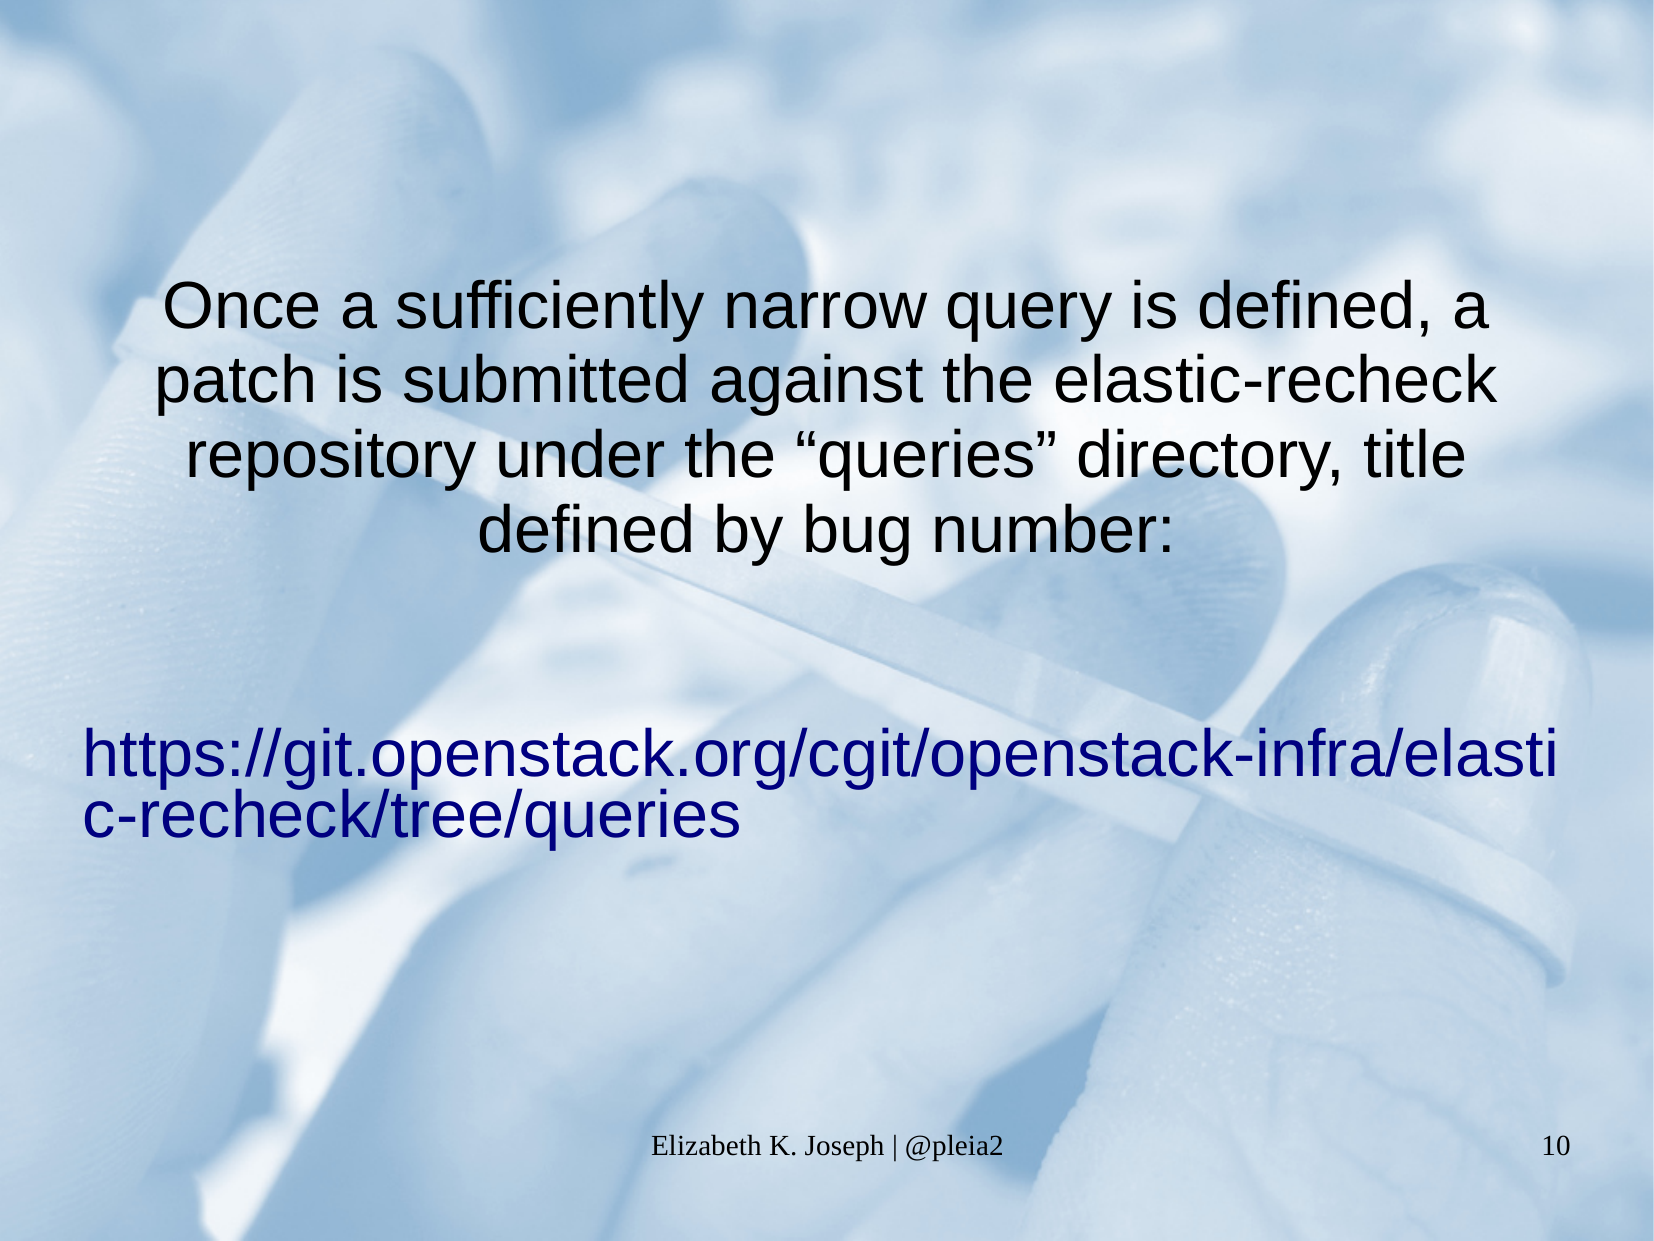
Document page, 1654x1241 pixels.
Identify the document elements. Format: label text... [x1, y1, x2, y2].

picture [0, 0, 1654, 1241]
subtitle Once a sufficiently narrow query is defined, a patch is submitted against the elastic-recheck repository under the “queries” directory, title defined by bug number: https://git.openstack.org/cgit/openstack-infra/elastic-recheck/tree/queries [82, 49, 1571, 1010]
